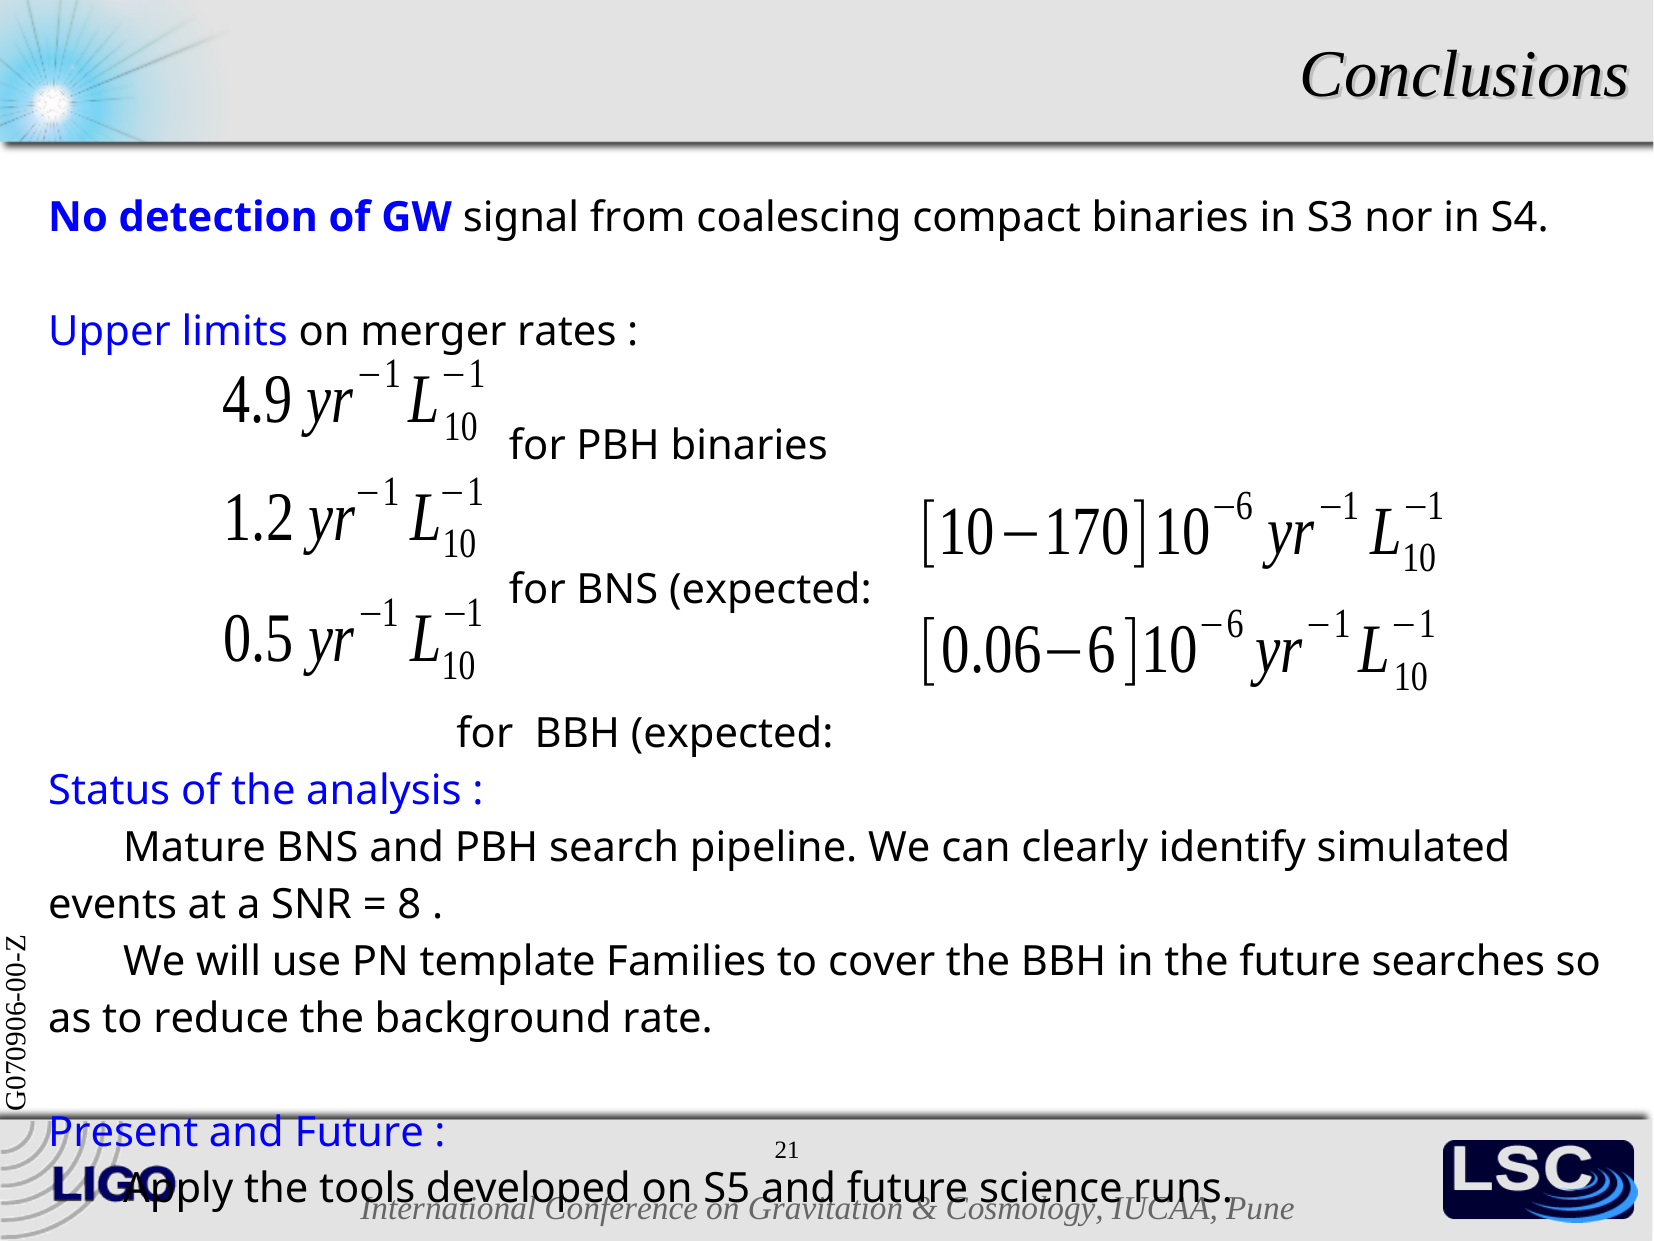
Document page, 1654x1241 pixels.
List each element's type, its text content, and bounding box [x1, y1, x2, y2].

chart [209, 587, 498, 687]
picture [0, 0, 1654, 1241]
chart [906, 480, 1458, 579]
chart [209, 466, 498, 565]
chart [208, 348, 498, 448]
title Conclusions [218, 21, 1631, 127]
chart [906, 598, 1448, 697]
text_box No detection of GW signal from coalescing compact binaries in S3 nor in S4. Upper limits on merger rates : for PBH binaries for BNS (expected: for BBH (expected: Status of the analysis : Mature BNS and PBH search pipeline. We can clearly identify simulated events at a SNR = 8 . We will use PN template Families to cover the BBH in the future searches so as to reduce the background rate. Present and Future : Apply the tools developed on S5 and future science runs. [48, 186, 1606, 1241]
